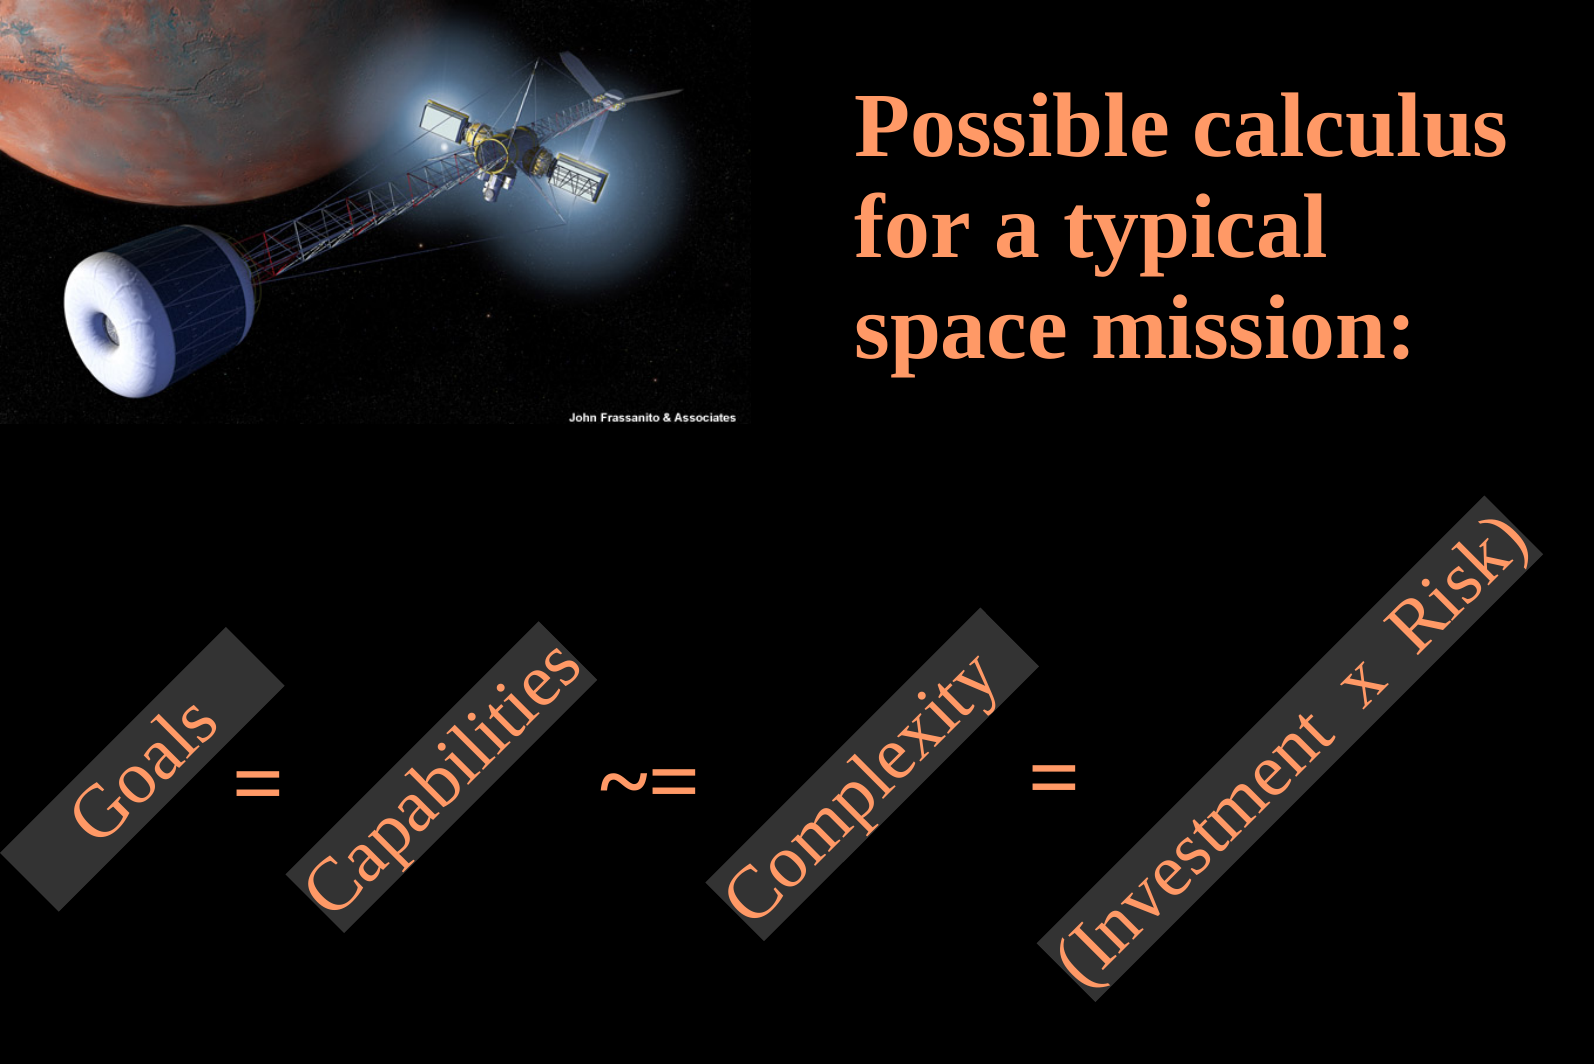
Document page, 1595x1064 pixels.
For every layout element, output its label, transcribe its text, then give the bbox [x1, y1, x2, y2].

text_box Capabilities [285, 621, 598, 934]
text_box = [232, 732, 297, 834]
text_box Goals [0, 627, 285, 912]
text_box Complexity [705, 607, 1040, 942]
picture [0, 0, 751, 424]
text_box ~= [600, 730, 702, 833]
text_box (Investment x Risk) [1036, 495, 1544, 1002]
text_box Possible calculus for a typical space mission: [854, 74, 1518, 379]
text_box = [1028, 726, 1081, 829]
